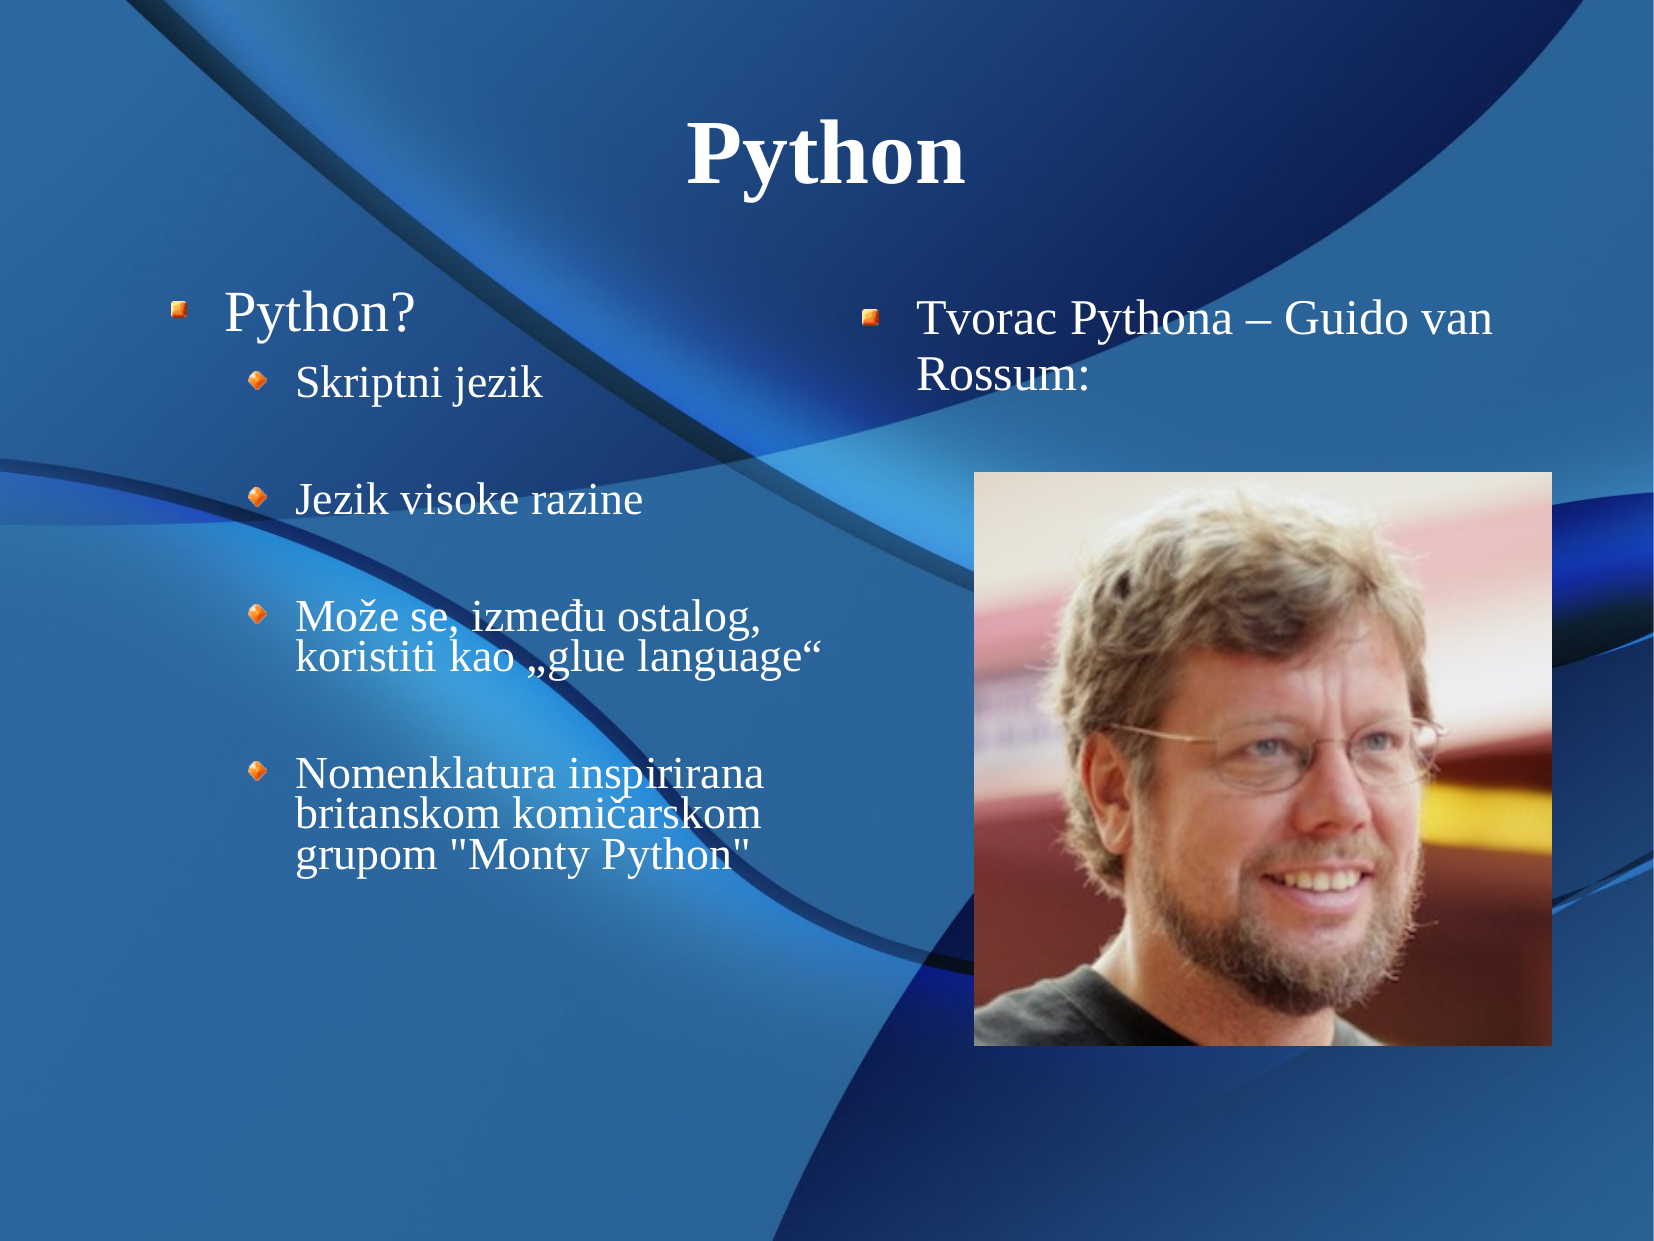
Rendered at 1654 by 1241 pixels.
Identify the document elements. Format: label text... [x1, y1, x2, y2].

list Tvorac Pythona – Guido van Rossum: [845, 290, 1572, 1109]
list Python? Skriptni jezik Jezik visoke razine Može se, između ostalog, koristiti kao „glue language“ Nomenklatura inspirirana britanskom komičarskom grupom "Monty Python" [82, 290, 827, 1094]
picture [0, 0, 1654, 1241]
title Python [82, 49, 1571, 257]
